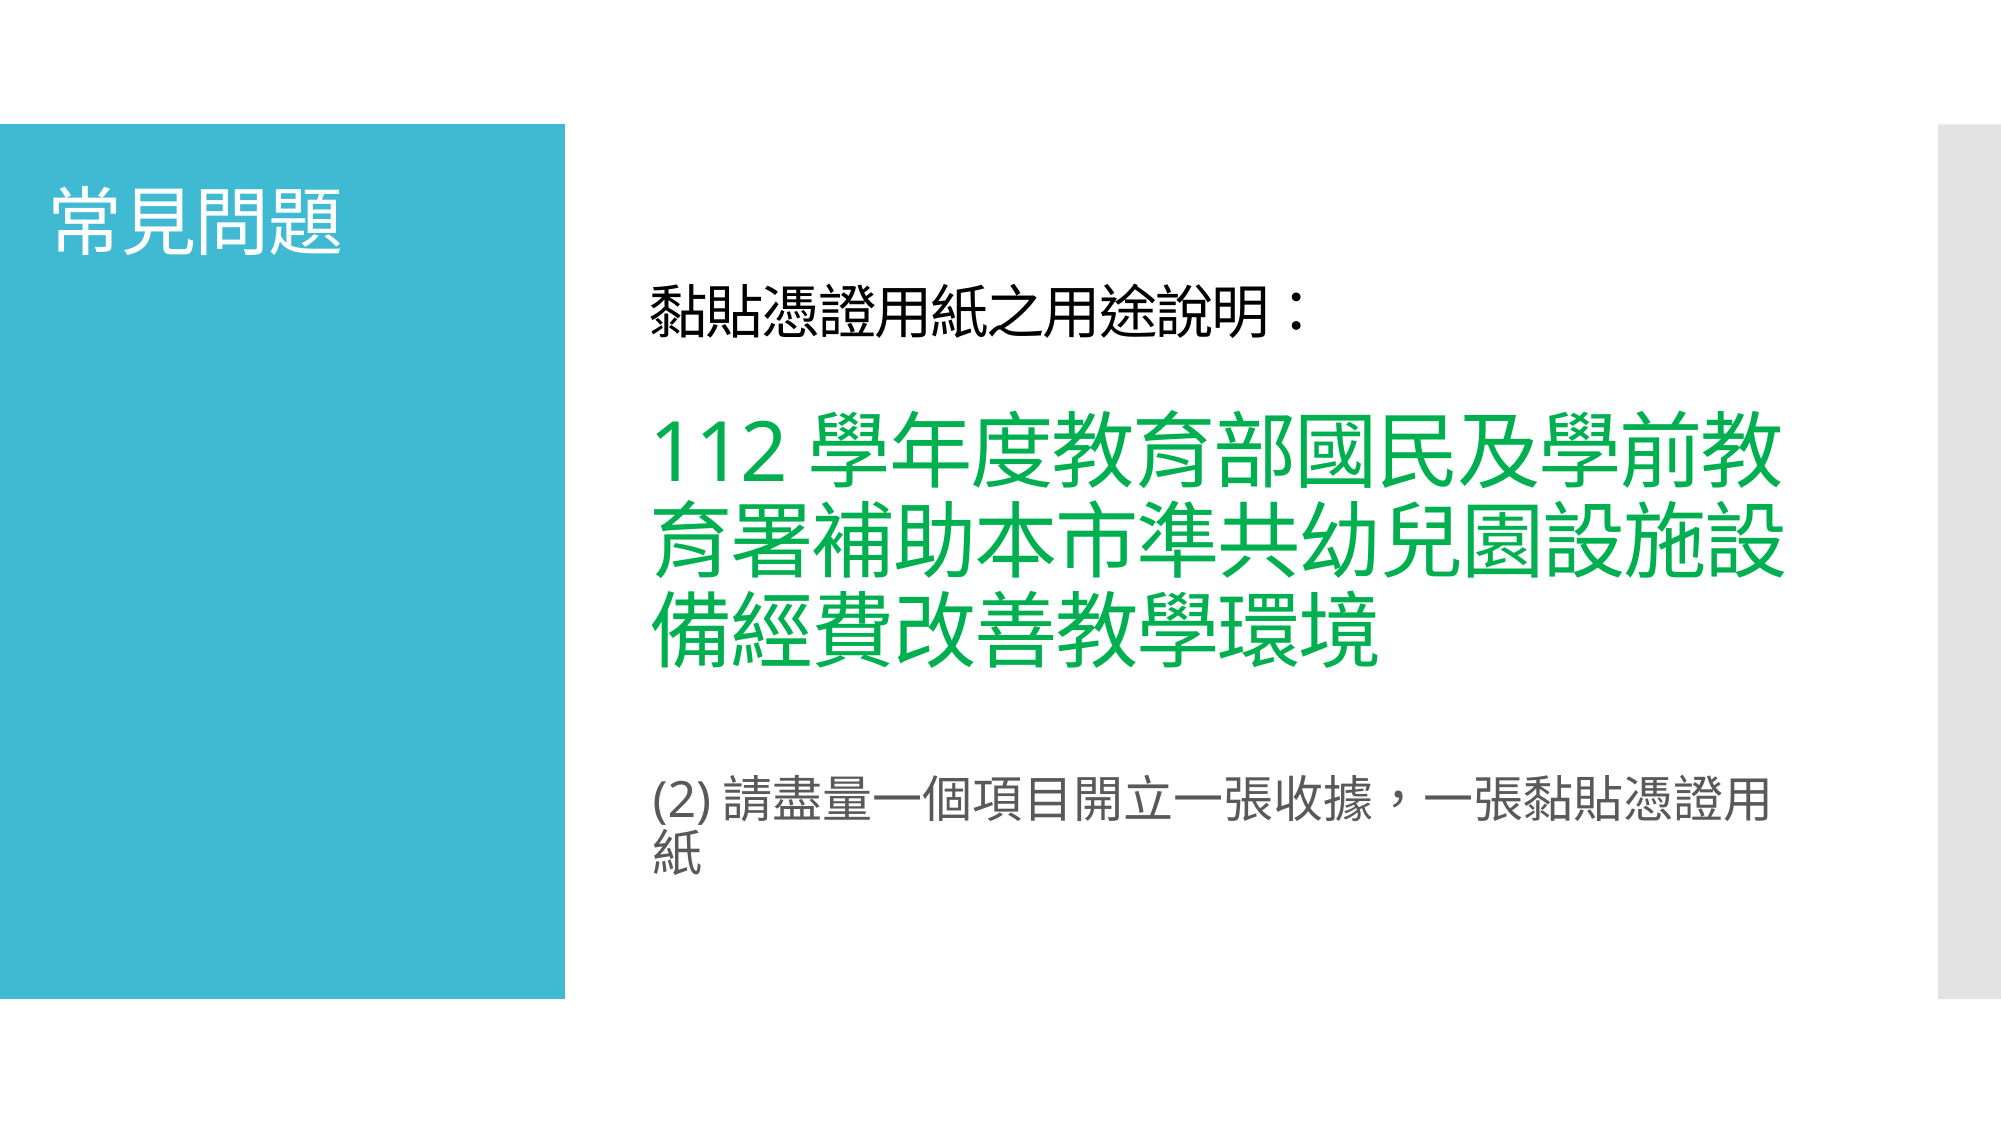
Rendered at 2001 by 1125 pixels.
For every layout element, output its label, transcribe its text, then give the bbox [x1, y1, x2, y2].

title 黏貼憑證用紙之用途說明： 112學年度教育部國民及學前教育署補助本市準共幼兒園設施設備經費改善教學環境 [634, 213, 1835, 747]
text_box 常見問題 [32, 167, 533, 272]
list (2)請盡量一個項目開立一張收據，一張黏貼憑證用紙 [637, 766, 1838, 917]
